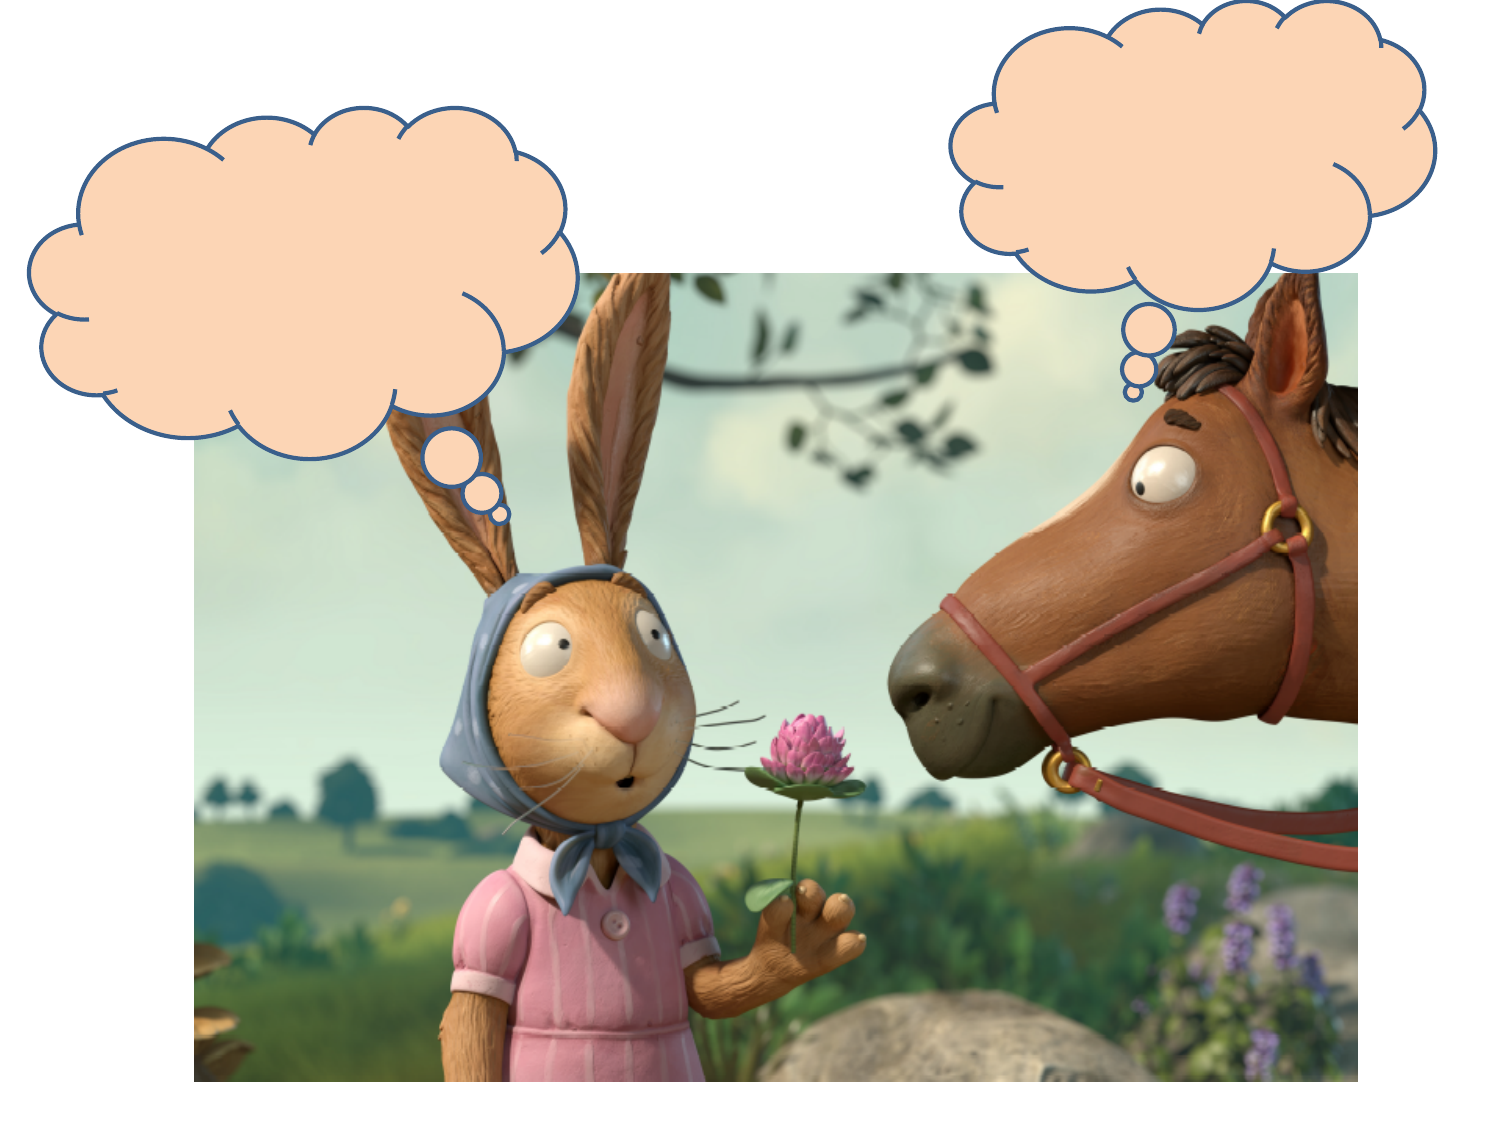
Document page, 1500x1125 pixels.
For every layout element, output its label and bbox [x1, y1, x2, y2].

text_box [422, 428, 510, 524]
text_box [1121, 304, 1175, 401]
text_box [28, 107, 578, 460]
picture [194, 273, 1358, 1082]
text_box [950, 1, 1436, 311]
